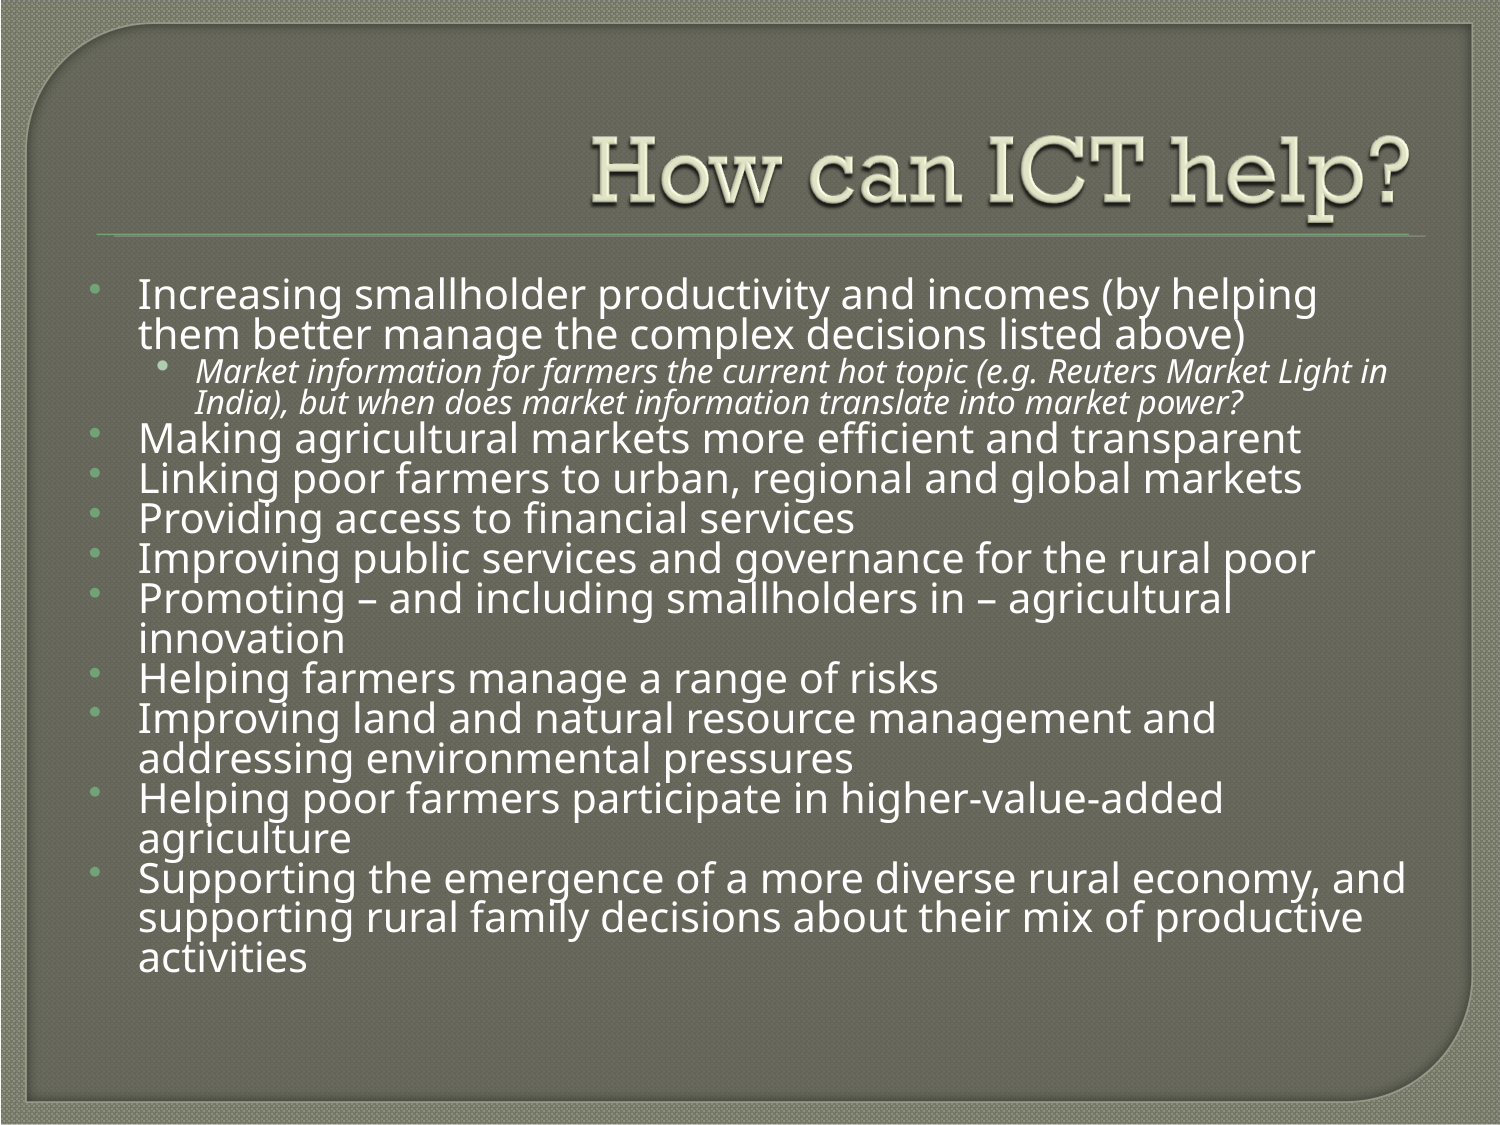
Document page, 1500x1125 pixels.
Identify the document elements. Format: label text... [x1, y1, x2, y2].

picture [0, 0, 1500, 1125]
list Increasing smallholder productivity and incomes (by helping them better manage the complex decisions listed above) Market information for farmers the current hot topic (e.g. Reuters Market Light in India), but when does market information translate into market power? Making agricultural markets more efficient and transparent Linking poor farmers to urban, regional and global markets Providing access to financial services Improving public services and governance for the rural poor Promoting – and including smallholders in – agricultural innovation Helping farmers manage a range of risks Improving land and natural resource management and addressing environmental pressures Helping poor farmers participate in higher-value-added agriculture Supporting the emergence of a more diverse rural economy, and supporting rural family decisions about their mix of productive activities [75, 270, 1426, 1029]
text_box [73, 40, 1427, 236]
